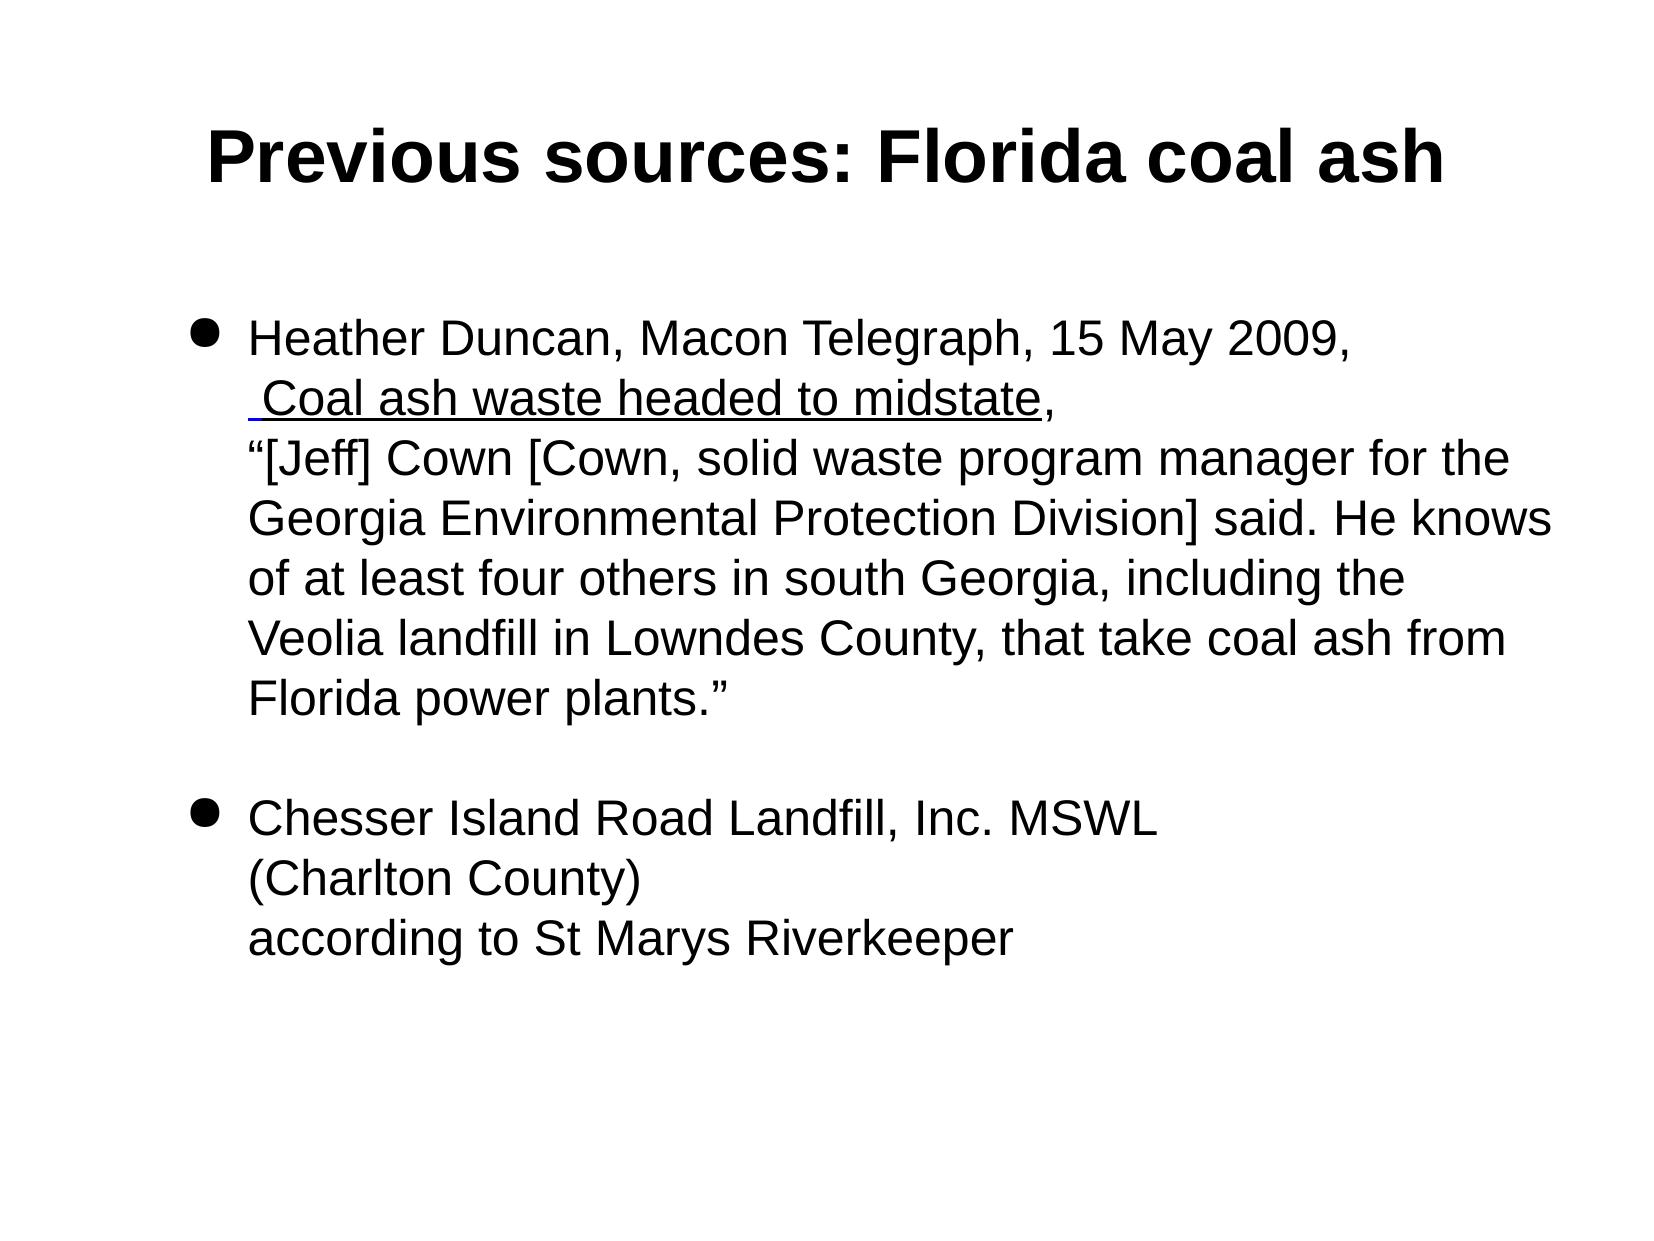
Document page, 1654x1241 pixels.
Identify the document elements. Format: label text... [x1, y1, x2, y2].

title Previous sources: Florida coal ash [82, 49, 1571, 257]
list Heather Duncan, Macon Telegraph, 15 May 2009, Coal ash waste headed to midstate, “[Jeff] Cown [Cown, solid waste program manager for the Georgia Environmental Protection Division] said. He knows of at least four others in south Georgia, including the Veolia landfill in Lowndes County, that take coal ash from Florida power plants.” Chesser Island Road Landfill, Inc. MSWL (Charlton County) according to St Marys Riverkeeper [82, 290, 1571, 1195]
